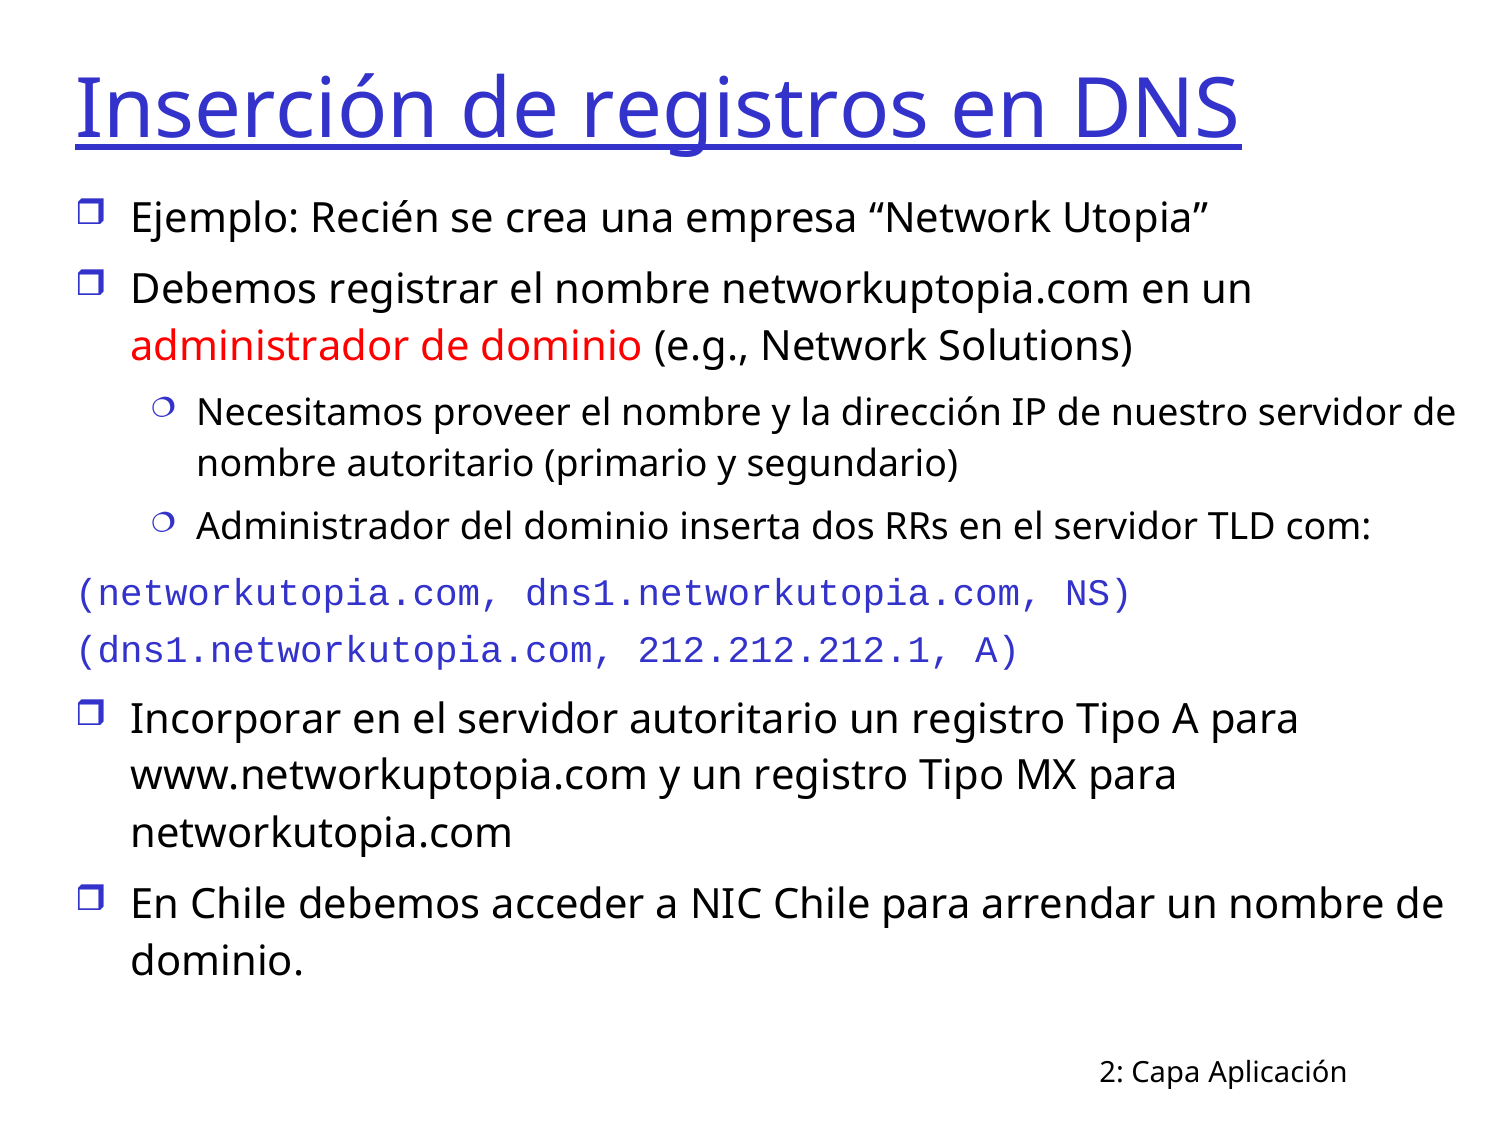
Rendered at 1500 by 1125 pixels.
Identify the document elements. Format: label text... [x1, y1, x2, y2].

list Ejemplo: Recién se crea una empresa “Network Utopia” Debemos registrar el nombre networkuptopia.com en un administrador de dominio (e.g., Network Solutions)‏ Necesitamos proveer el nombre y la dirección IP de nuestro servidor de nombre autoritario (primario y segundario)‏ Administrador del dominio inserta dos RRs en el servidor TLD com: (networkutopia.com, dns1.networkutopia.com, NS)‏ (dns1.networkutopia.com, 212.212.212.1, A) Incorporar en el servidor autoritario un registro Tipo A para www.networkuptopia.com y un registro Tipo MX para networkutopia.com En Chile debemos acceder a NIC Chile para arrendar un nombre de dominio. [75, 187, 1471, 1025]
title Inserción de registros en DNS [75, 23, 1426, 187]
